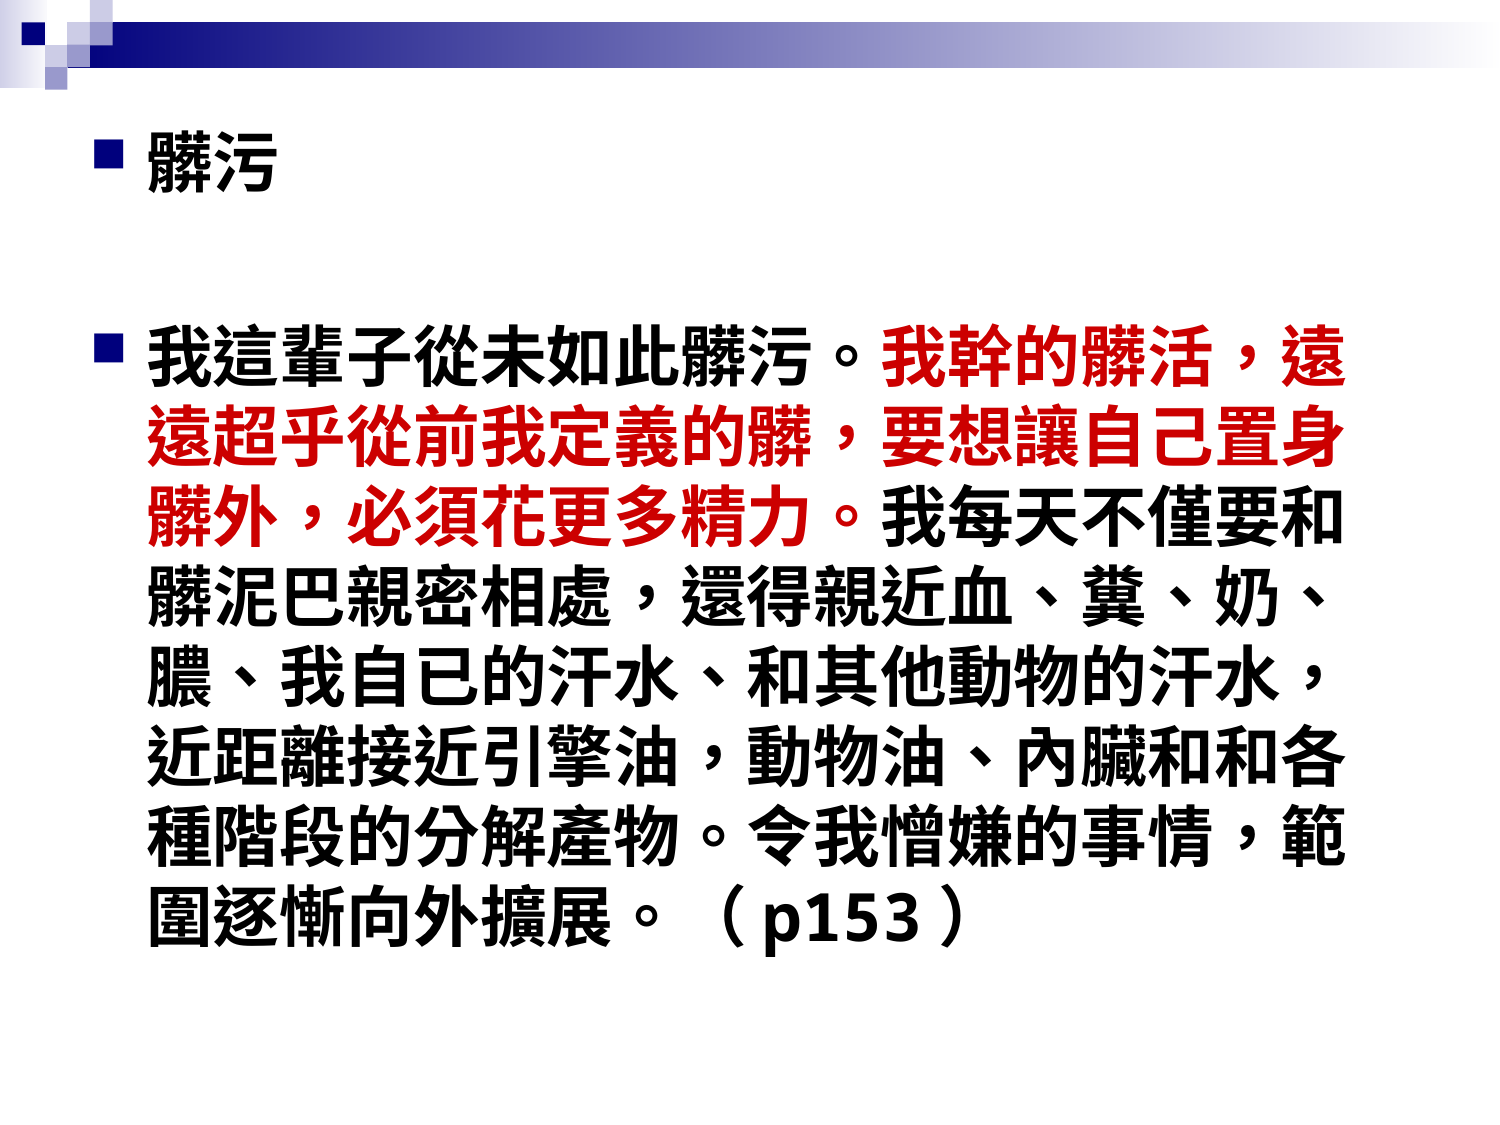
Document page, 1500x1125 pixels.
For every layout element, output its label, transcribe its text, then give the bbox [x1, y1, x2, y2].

list 髒污 我這輩子從未如此髒污。我幹的髒活，遠遠超乎從前我定義的髒，要想讓自己置身髒外，必須花更多精力。我每天不僅要和髒泥巴親密相處，還得親近血、糞、奶、膿、我自已的汗水、和其他動物的汗水，近距離接近引擎油，動物油、內臟和和各種階段的分解產物。令我憎嫌的事情，範圍逐慚向外擴展。（p153） [75, 113, 1426, 1047]
